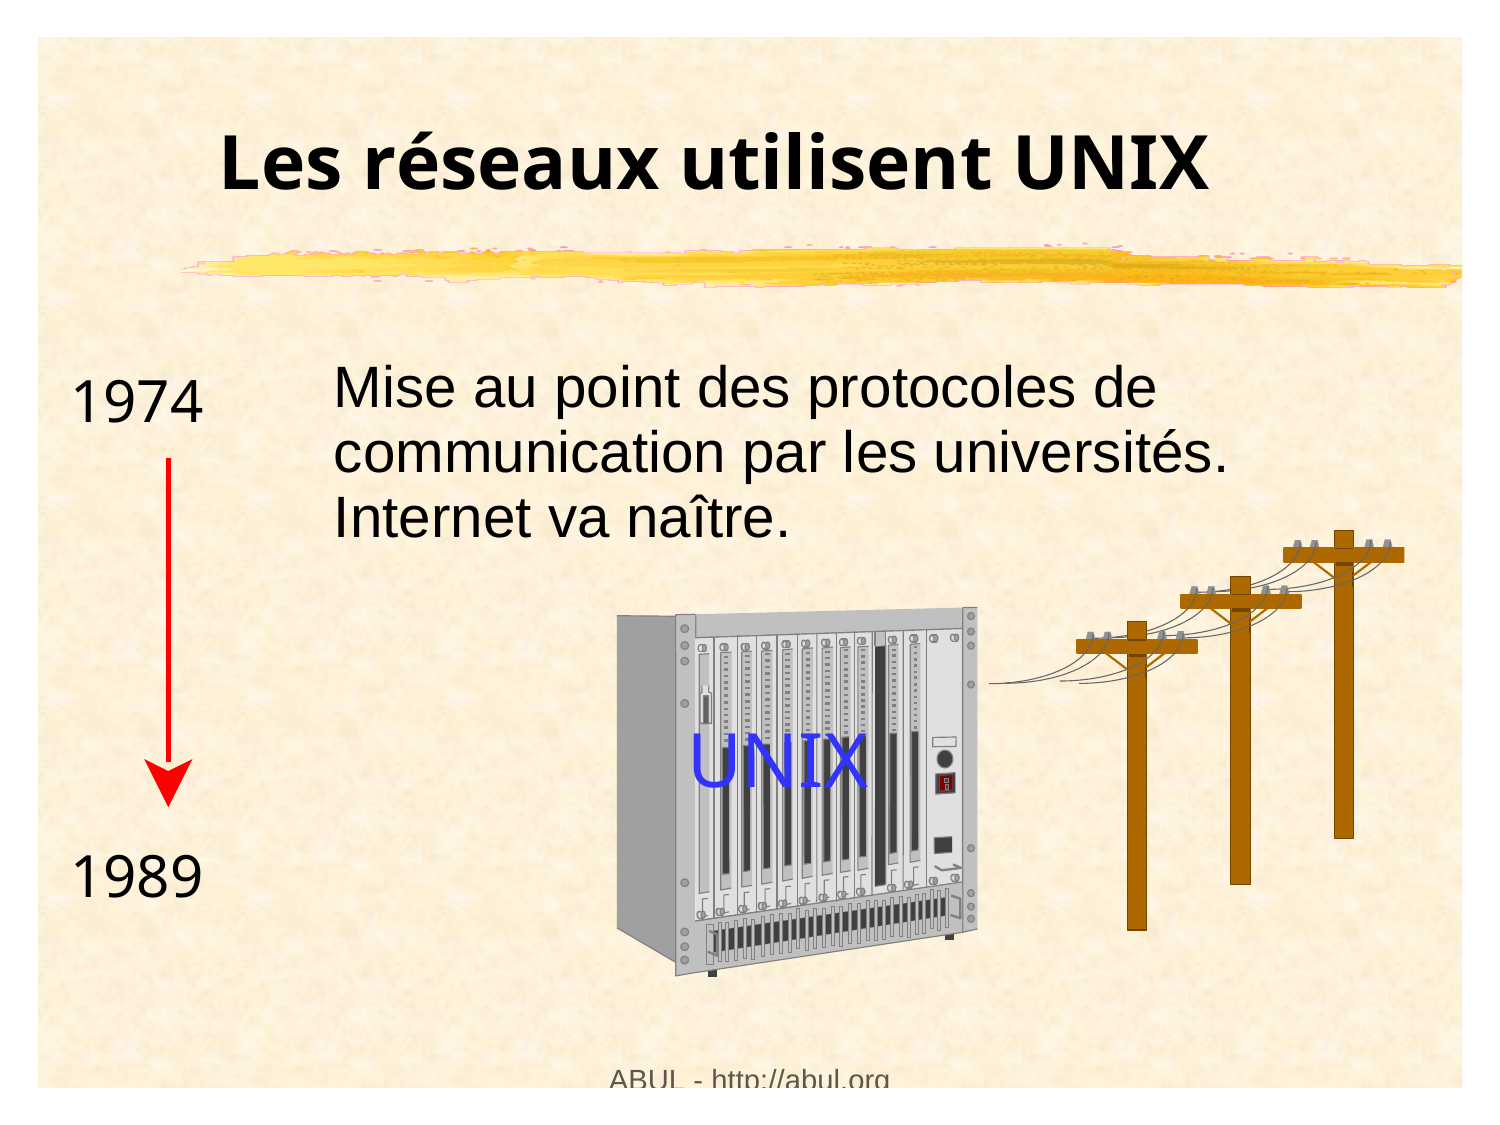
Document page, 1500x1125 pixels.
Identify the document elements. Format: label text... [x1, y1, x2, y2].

text_box UNIX [672, 699, 893, 803]
text_box 1989 [55, 828, 293, 912]
picture [37, 37, 1463, 1088]
picture [716, 1076, 723, 1088]
picture [852, 1076, 860, 1088]
picture [878, 1076, 886, 1088]
picture [806, 1076, 813, 1088]
title Les réseaux utilisent UNIX [203, 72, 1463, 248]
picture [748, 1076, 755, 1088]
picture [788, 1082, 795, 1088]
picture [633, 1072, 642, 1078]
picture [633, 1081, 643, 1088]
picture [614, 1073, 621, 1082]
picture [612, 1084, 624, 1088]
text_box Mise au point des protocoles de communication par les universités. Internet va naître. [319, 347, 1408, 581]
text_box 1974 [55, 352, 312, 436]
picture [732, 1076, 737, 1088]
